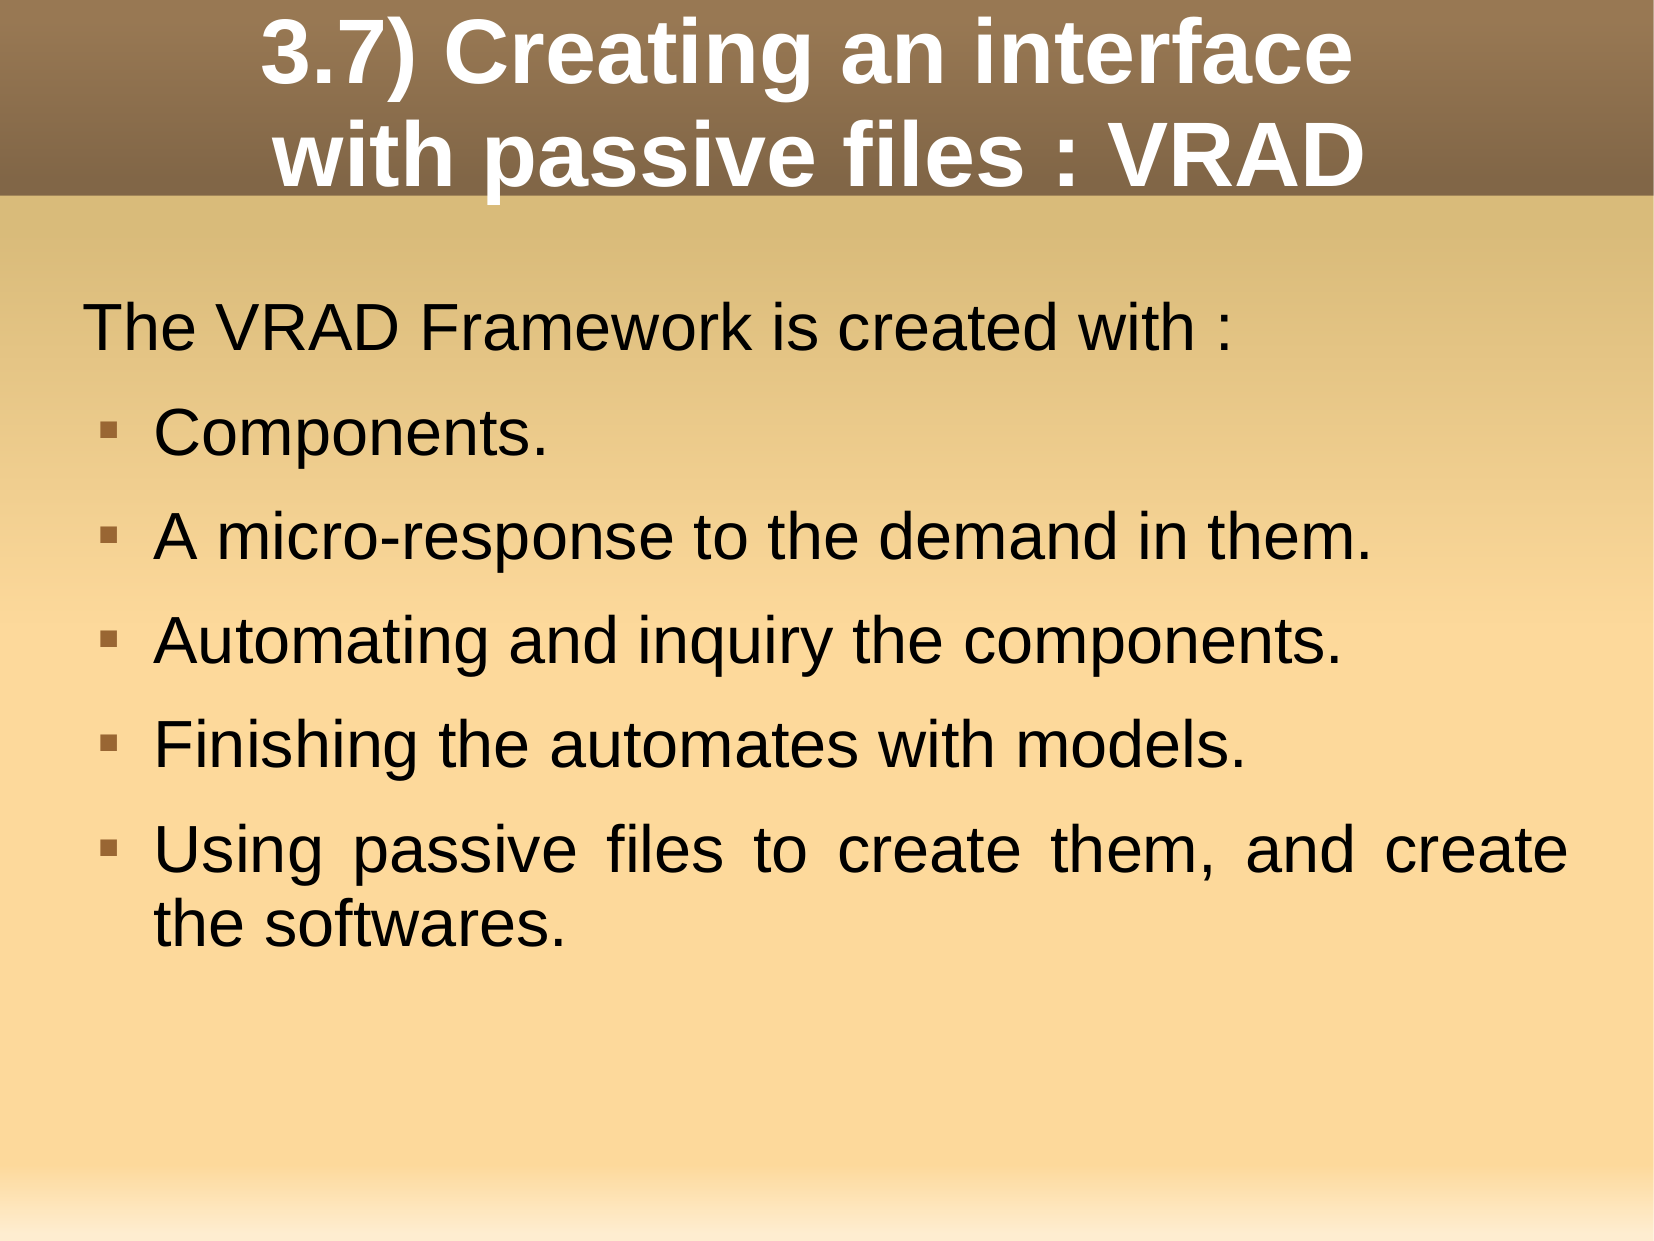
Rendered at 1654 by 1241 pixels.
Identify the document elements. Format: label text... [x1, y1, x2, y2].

title 3.7) Creating an interface with passive files : VRAD [76, 1, 1565, 207]
picture [0, 0, 1654, 1241]
list The VRAD Framework is created with : Components. A micro-response to the demand in them. Automating and inquiry the components. Finishing the automates with models. Using passive files to create them, and create the softwares. [82, 290, 1571, 1094]
